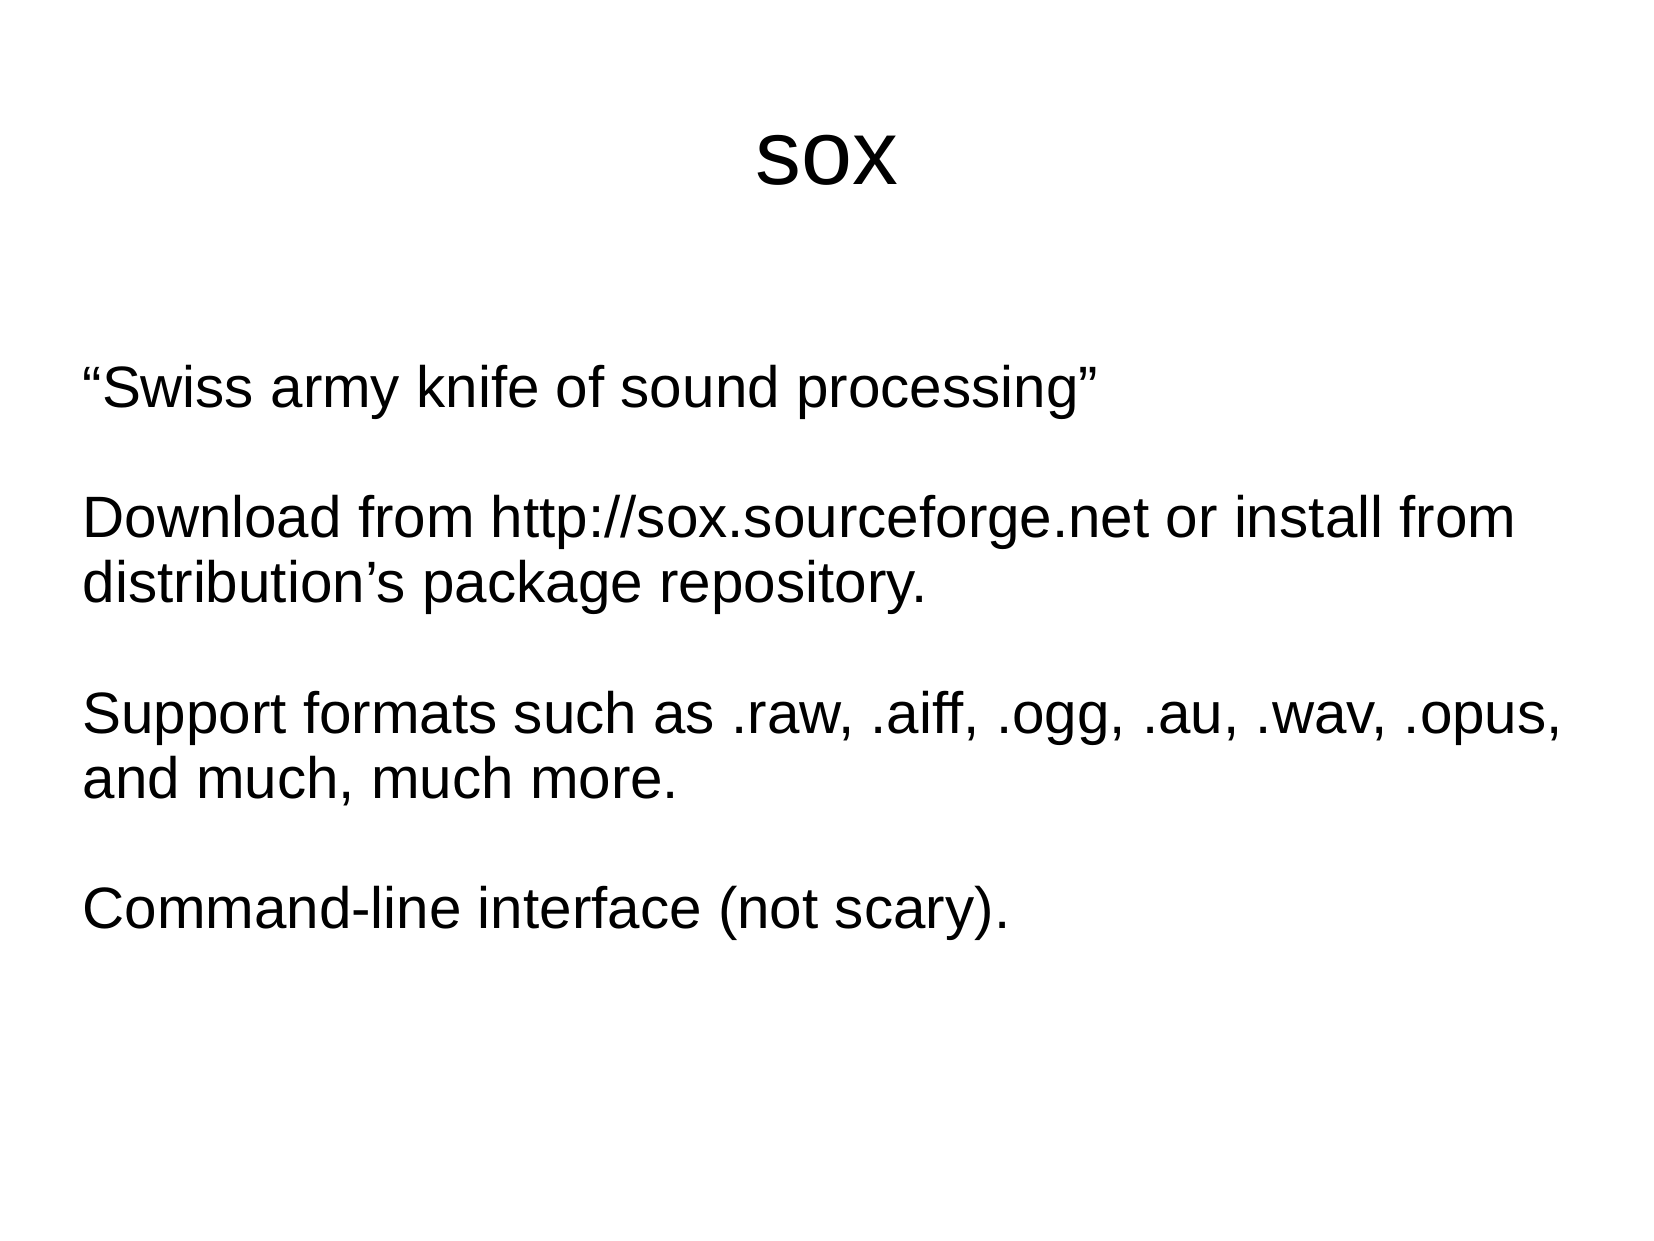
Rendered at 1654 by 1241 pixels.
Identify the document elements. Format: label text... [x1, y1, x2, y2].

title sox [82, 49, 1571, 257]
subtitle “Swiss army knife of sound processing” Download from http://sox.sourceforge.net or install from distribution’s package repository. Support formats such as .raw, .aiff, .ogg, .au, .wav, .opus, and much, much more. Command-line interface (not scary). [82, 290, 1571, 1010]
